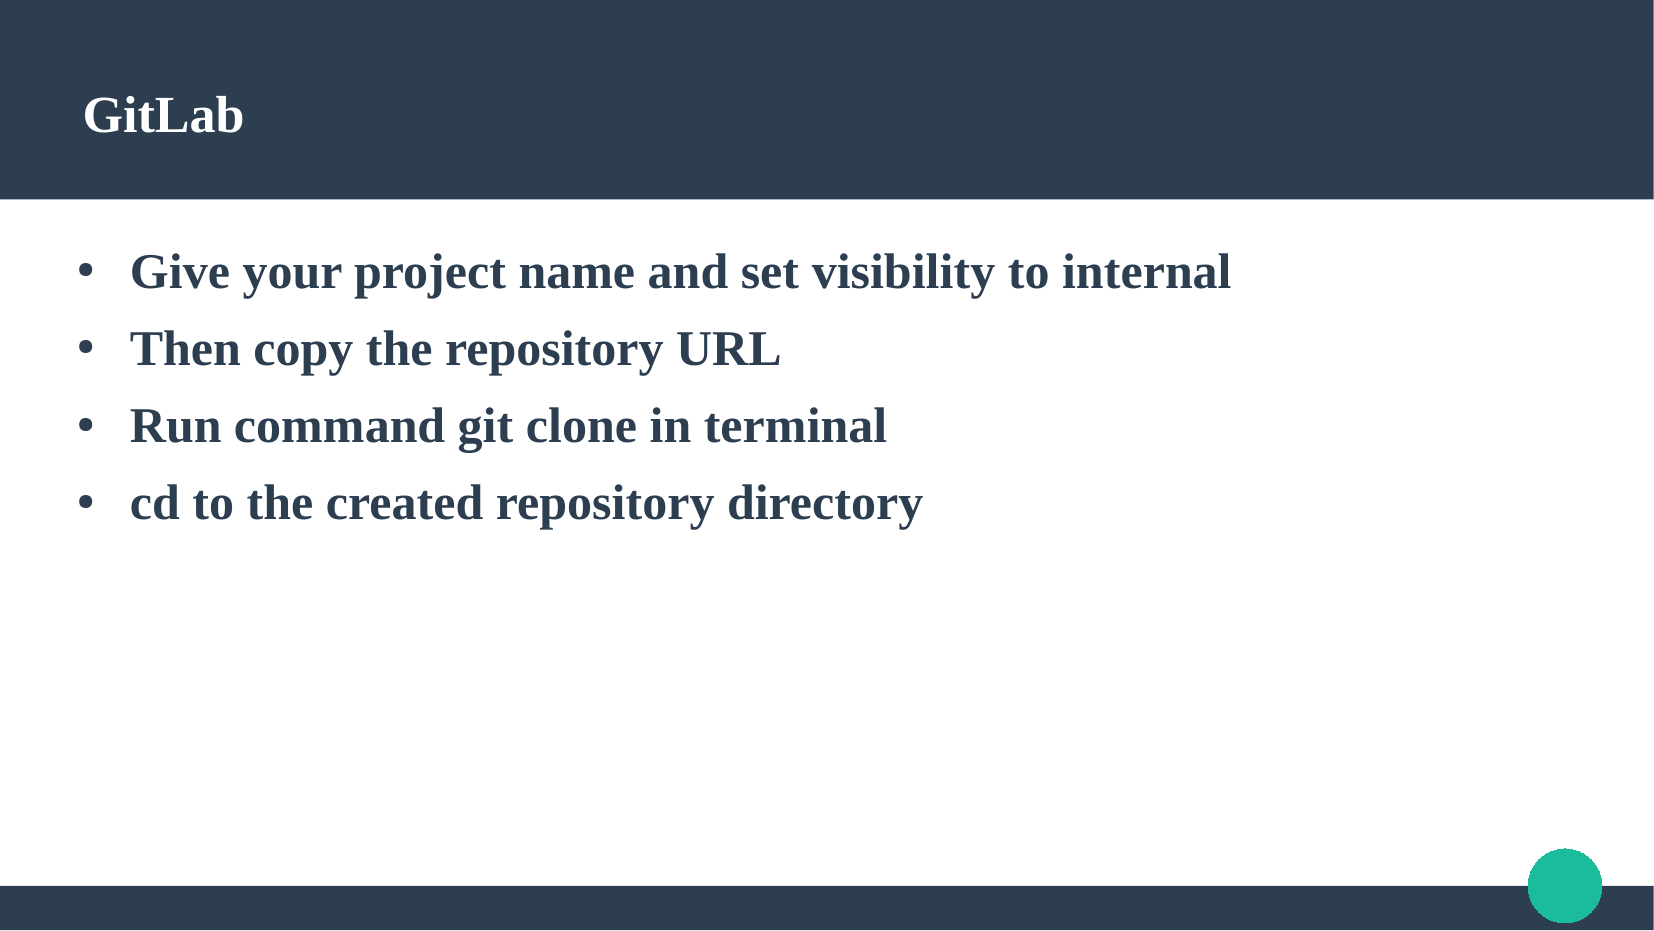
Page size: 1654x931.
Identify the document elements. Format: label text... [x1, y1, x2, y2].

title GitLab [82, 37, 1571, 193]
list Give your project name and set visibility to internal Then copy the repository URL Run command git clone in terminal cd to the created repository directory [59, 243, 1595, 864]
